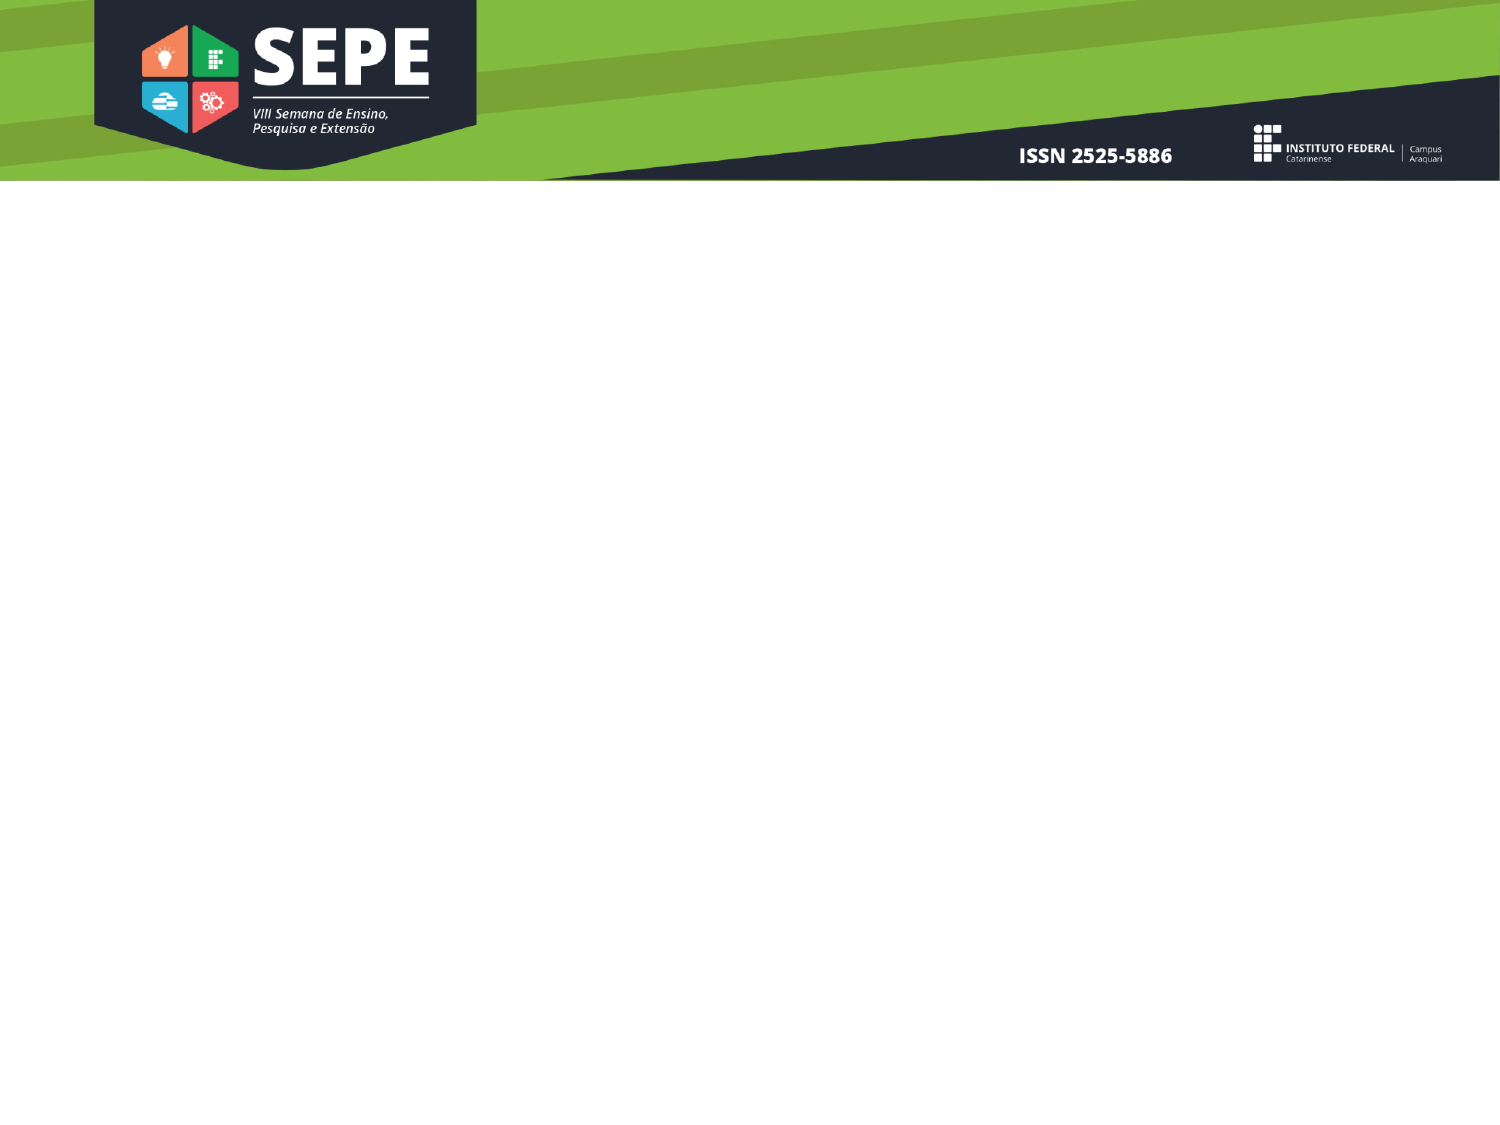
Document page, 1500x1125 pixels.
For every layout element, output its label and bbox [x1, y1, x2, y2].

picture [0, 0, 1500, 181]
